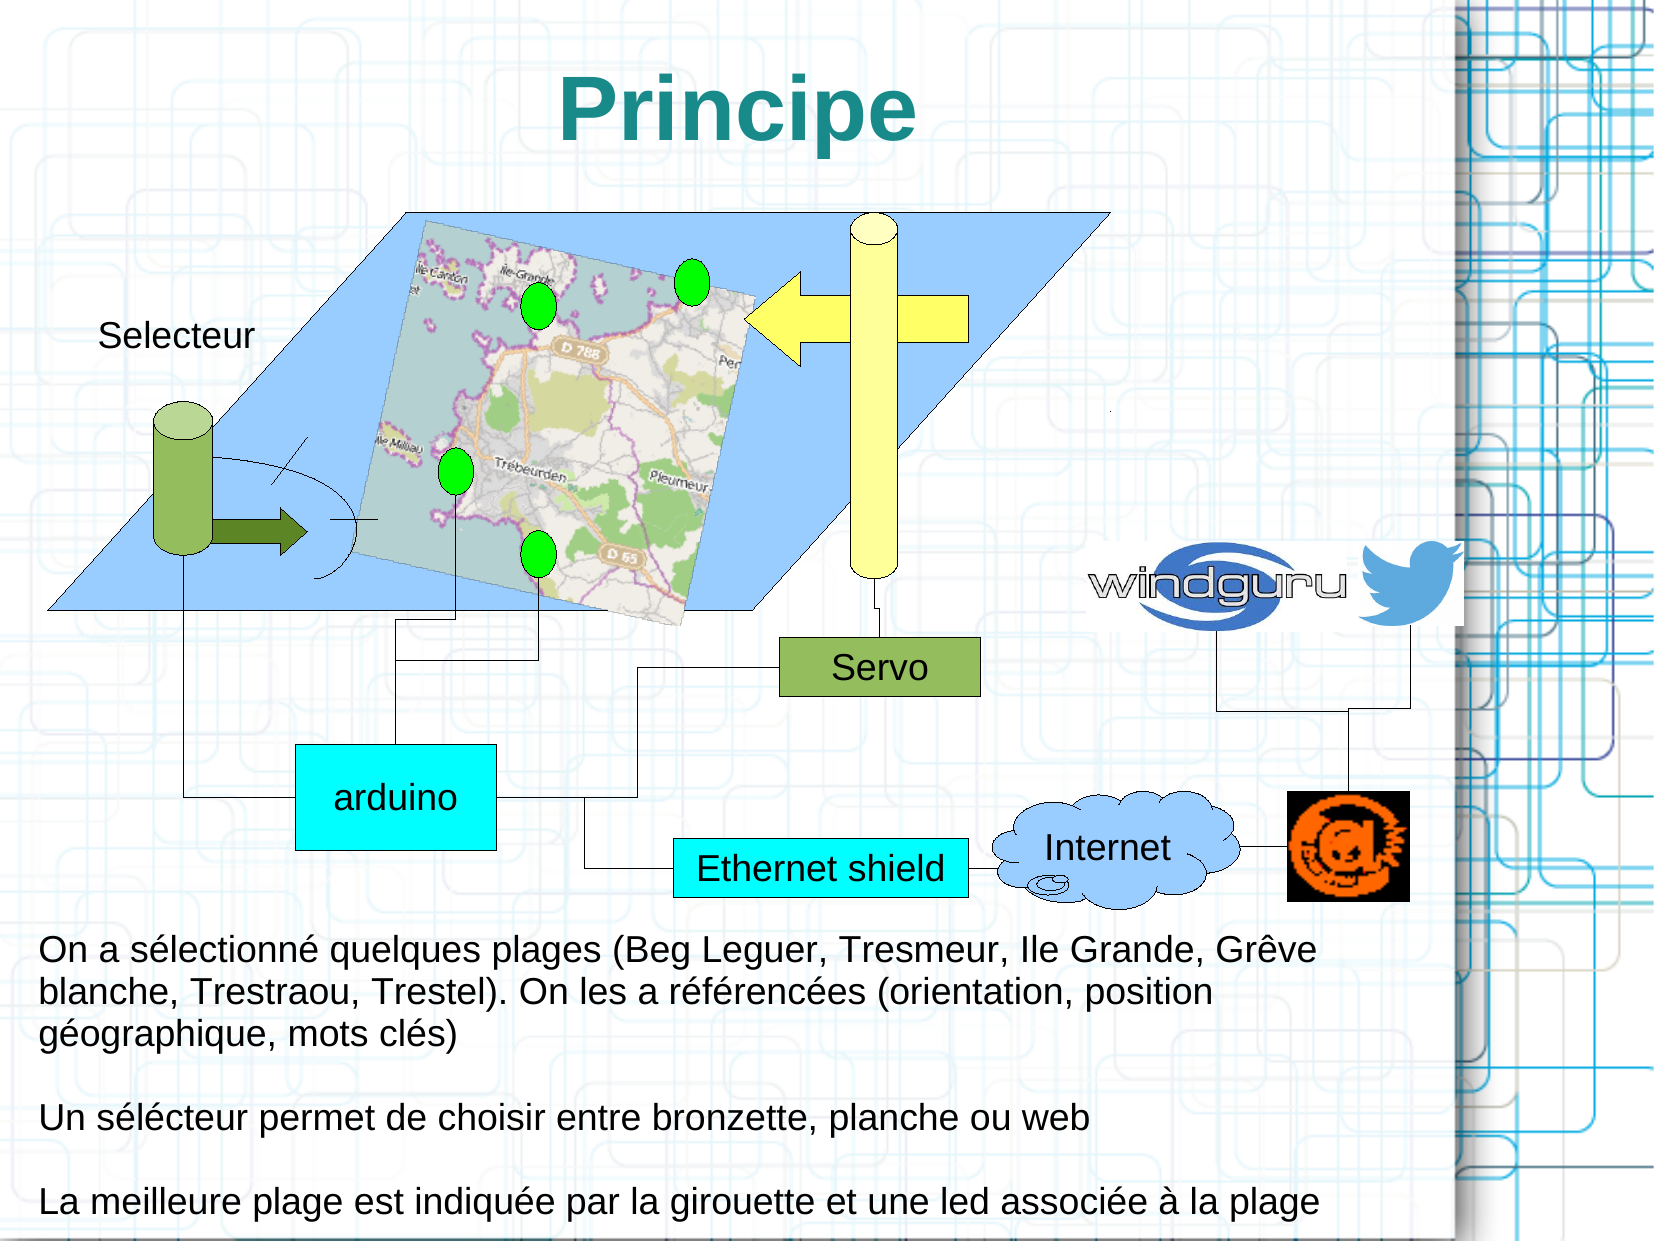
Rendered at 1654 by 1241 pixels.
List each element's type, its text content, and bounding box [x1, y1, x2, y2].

text_box Servo [779, 637, 981, 697]
text_box Internet [992, 791, 1241, 910]
text_box arduino [295, 744, 497, 851]
text_box [438, 447, 474, 496]
text_box Ethernet shield [673, 838, 969, 898]
picture [0, 0, 1654, 1241]
text_box Selecteur [82, 307, 271, 364]
text_box [520, 282, 557, 330]
text_box [456, 576, 538, 611]
text_box [539, 595, 608, 611]
text_box [520, 530, 557, 578]
text_box On a sélectionné quelques plages (Beg Leguer, Tresmeur, Ile Grande, Grêve blanche, Trestraou, Trestel). On les a référencées (orientation, position géographique, mots clés) Un sélécteur permet de choisir entre bronzette, planche ou web La meilleure plage est indiquée par la girouette et une led associée à la plage [23, 921, 1441, 1241]
text_box [47, 212, 1111, 611]
title Principe [59, 5, 1418, 213]
